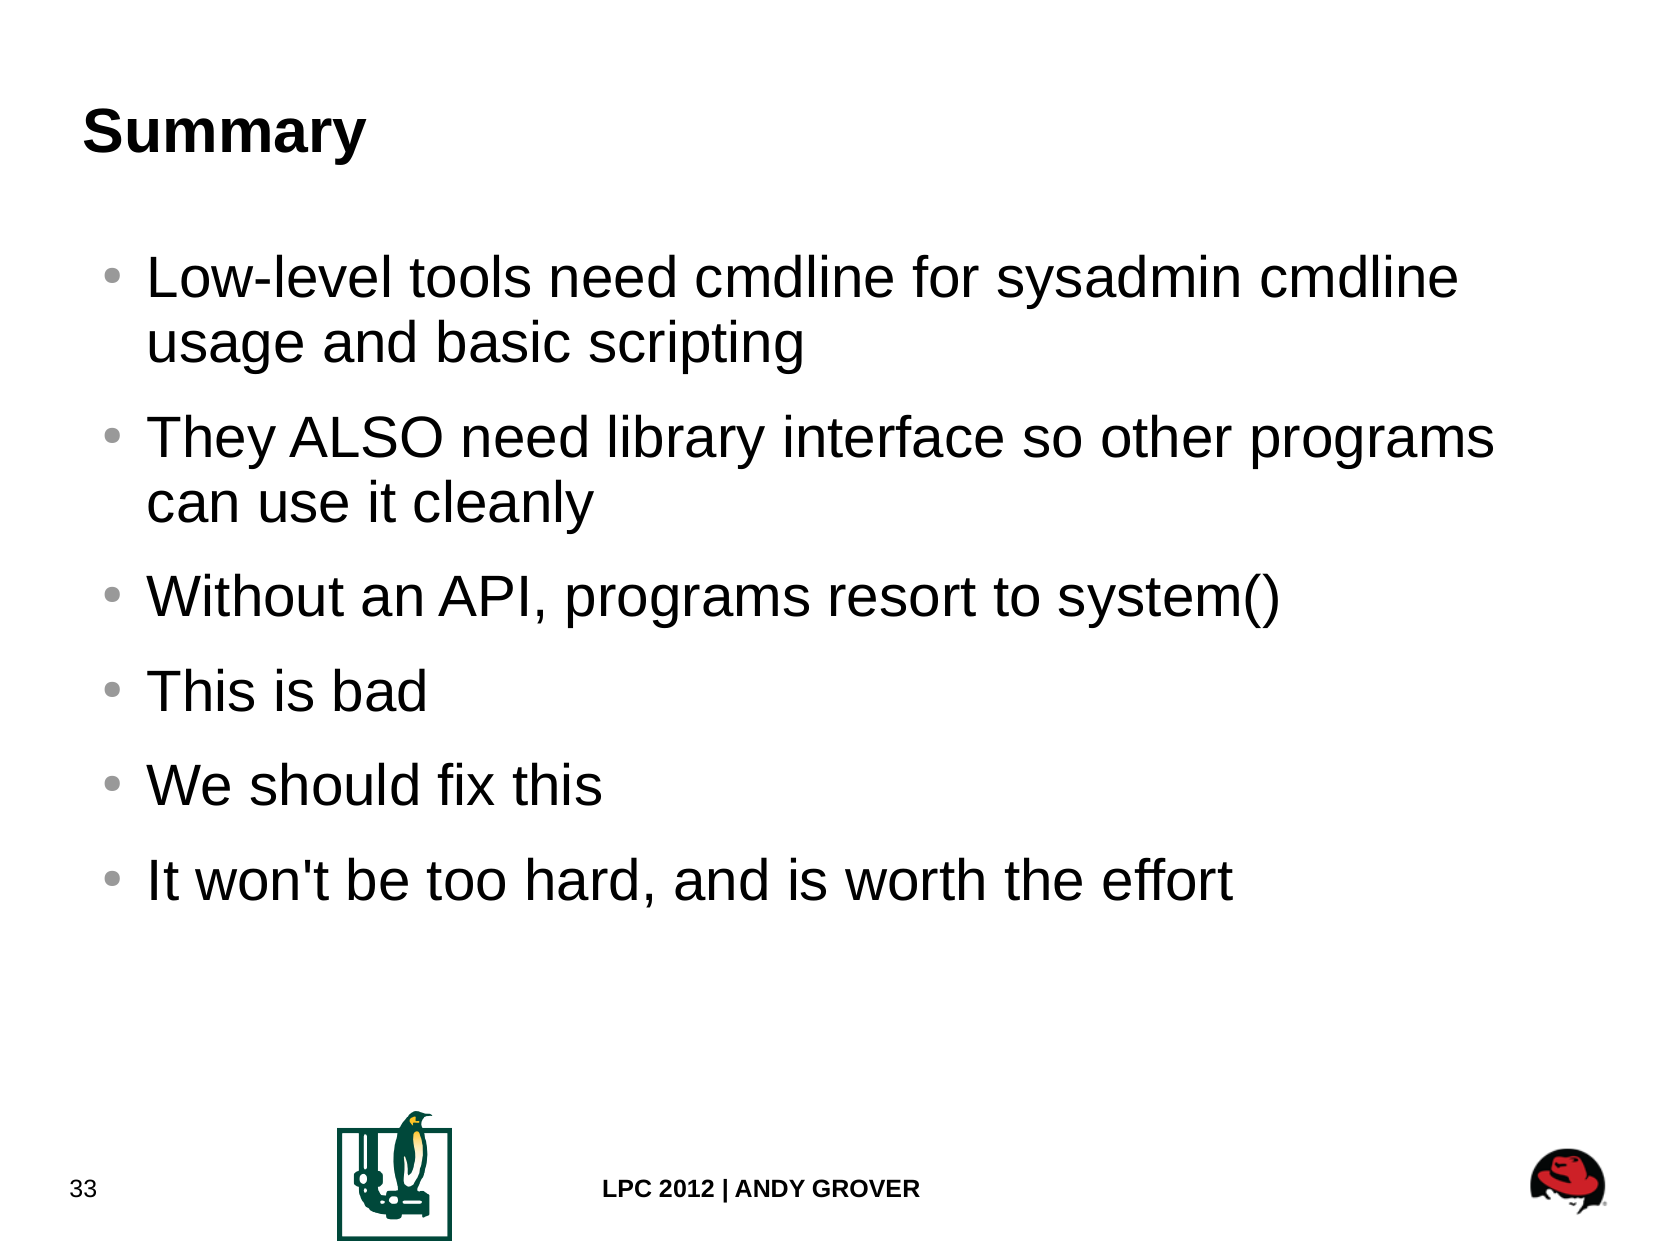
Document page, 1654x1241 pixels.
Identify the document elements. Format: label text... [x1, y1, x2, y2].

picture [337, 1111, 452, 1241]
picture [1529, 1146, 1613, 1224]
list Low-level tools need cmdline for sysadmin cmdline usage and basic scripting They ALSO need library interface so other programs can use it cleanly Without an API, programs resort to system() This is bad We should fix this It won't be too hard, and is worth the effort [86, 244, 1576, 1039]
title Summary [82, 37, 1571, 226]
